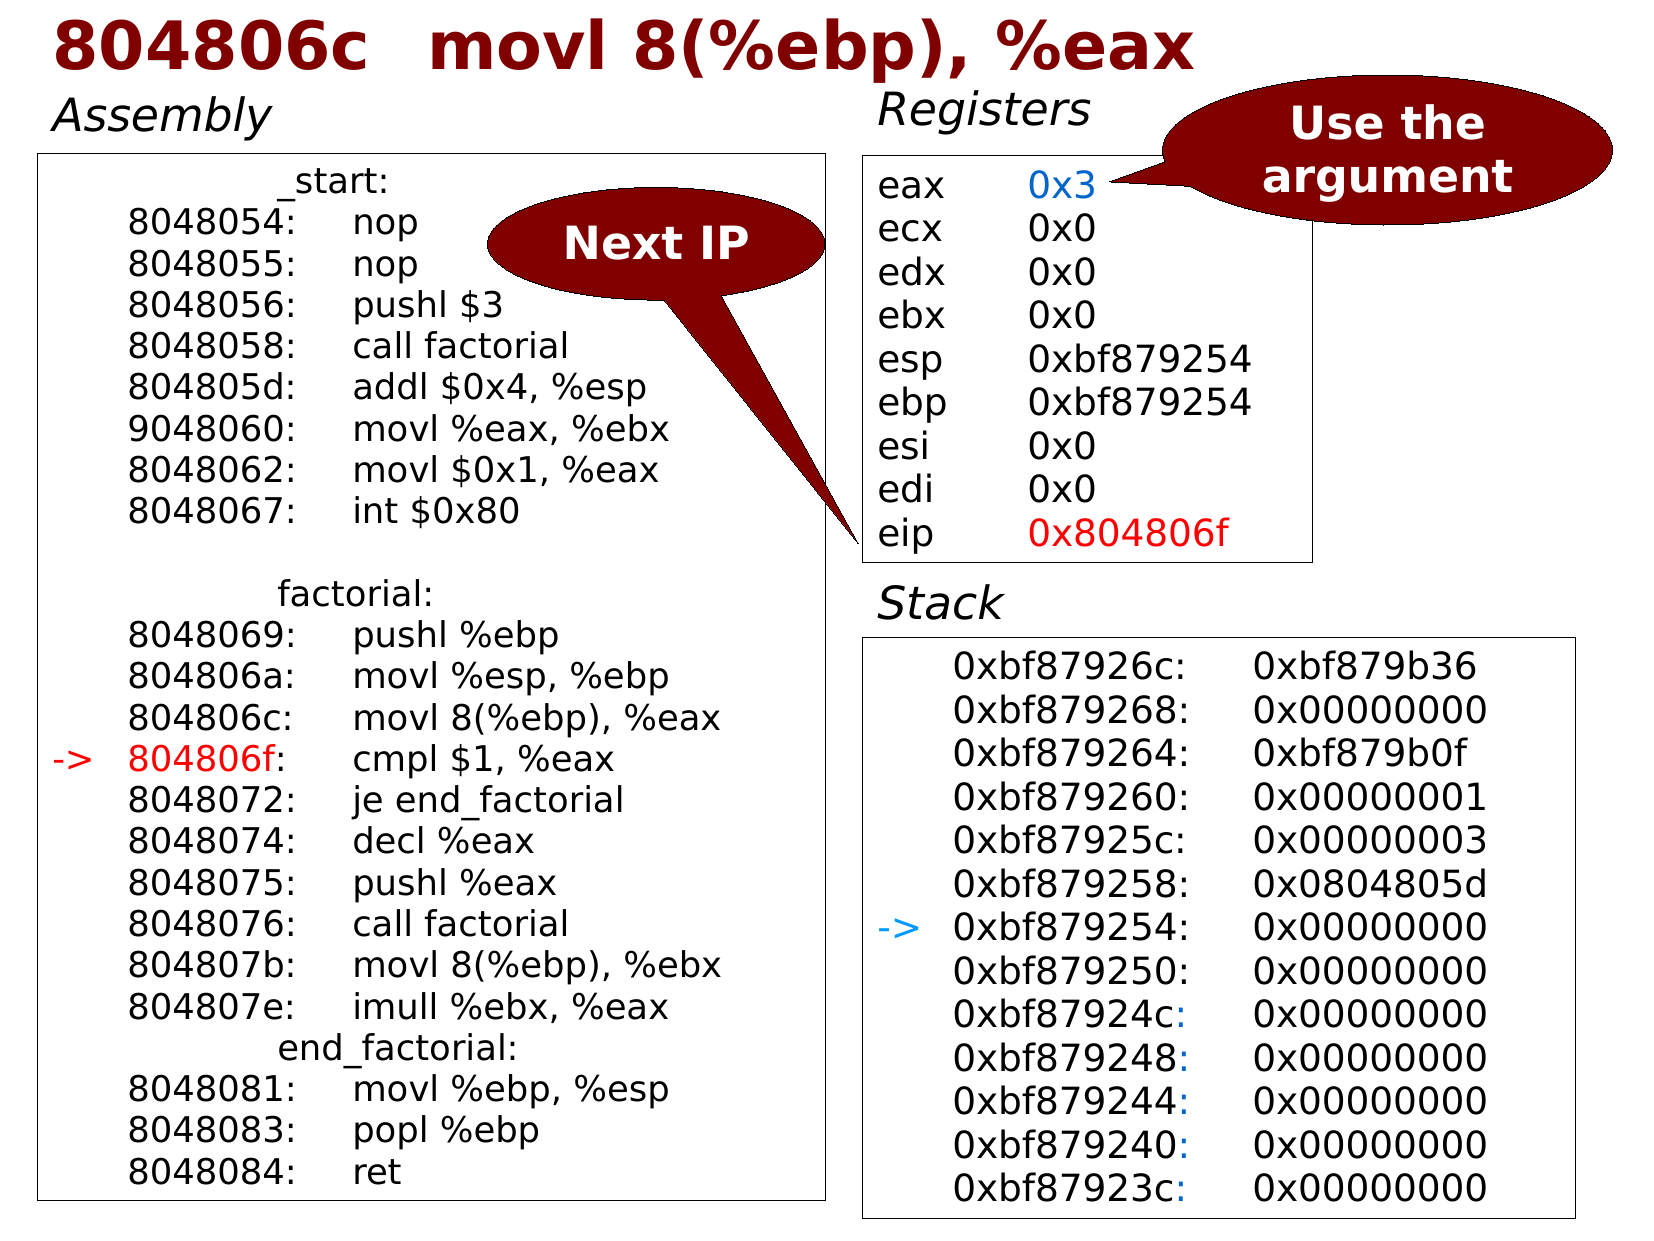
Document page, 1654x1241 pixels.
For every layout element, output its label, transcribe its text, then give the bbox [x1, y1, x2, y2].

text_box Use the argument [1109, 75, 1613, 226]
text_box eax 0x3 ecx 0x0 edx 0x0 ebx 0x0 esp 0xbf879254 ebp 0xbf879254 esi 0x0 edi 0x0 eip 0x804806f [862, 155, 1313, 563]
text_box Stack [862, 569, 1051, 638]
text_box Registers [862, 75, 1126, 144]
text_box 804806c movl 8(%ebp), %eax [37, 0, 1388, 93]
text_box 0xbf87926c: 0xbf879b36 0xbf879268: 0x00000000 0xbf879264: 0xbf879b0f 0xbf879260: 0x00000001 0xbf87925c: 0x00000003 0xbf879258: 0x0804805d -> 0xbf879254: 0x00000000 0xbf879250: 0x00000000 0xbf87924c: 0x00000000 0xbf879248: 0x00000000 0xbf879244: 0x00000000 0xbf879240: 0x00000000 0xbf87923c: 0x00000000 [862, 637, 1576, 1219]
text_box Next IP [487, 187, 859, 544]
text_box Assembly [37, 81, 301, 151]
text_box _start: 8048054: nop 8048055: nop 8048056: pushl $3 8048058: call factorial 804805d: addl $0x4, %esp 9048060: movl %eax, %ebx 8048062: movl $0x1, %eax 8048067: int $0x80 factorial: 8048069: pushl %ebp 804806a: movl %esp, %ebp 804806c: movl 8(%ebp), %eax -> 804806f: cmpl $1, %eax 8048072: je end_factorial 8048074: decl %eax 8048075: pushl %eax 8048076: call factorial 804807b: movl 8(%ebp), %ebx 804807e: imull %ebx, %eax end_factorial: 8048081: movl %ebp, %esp 8048083: popl %ebp 8048084: ret [37, 153, 826, 1201]
